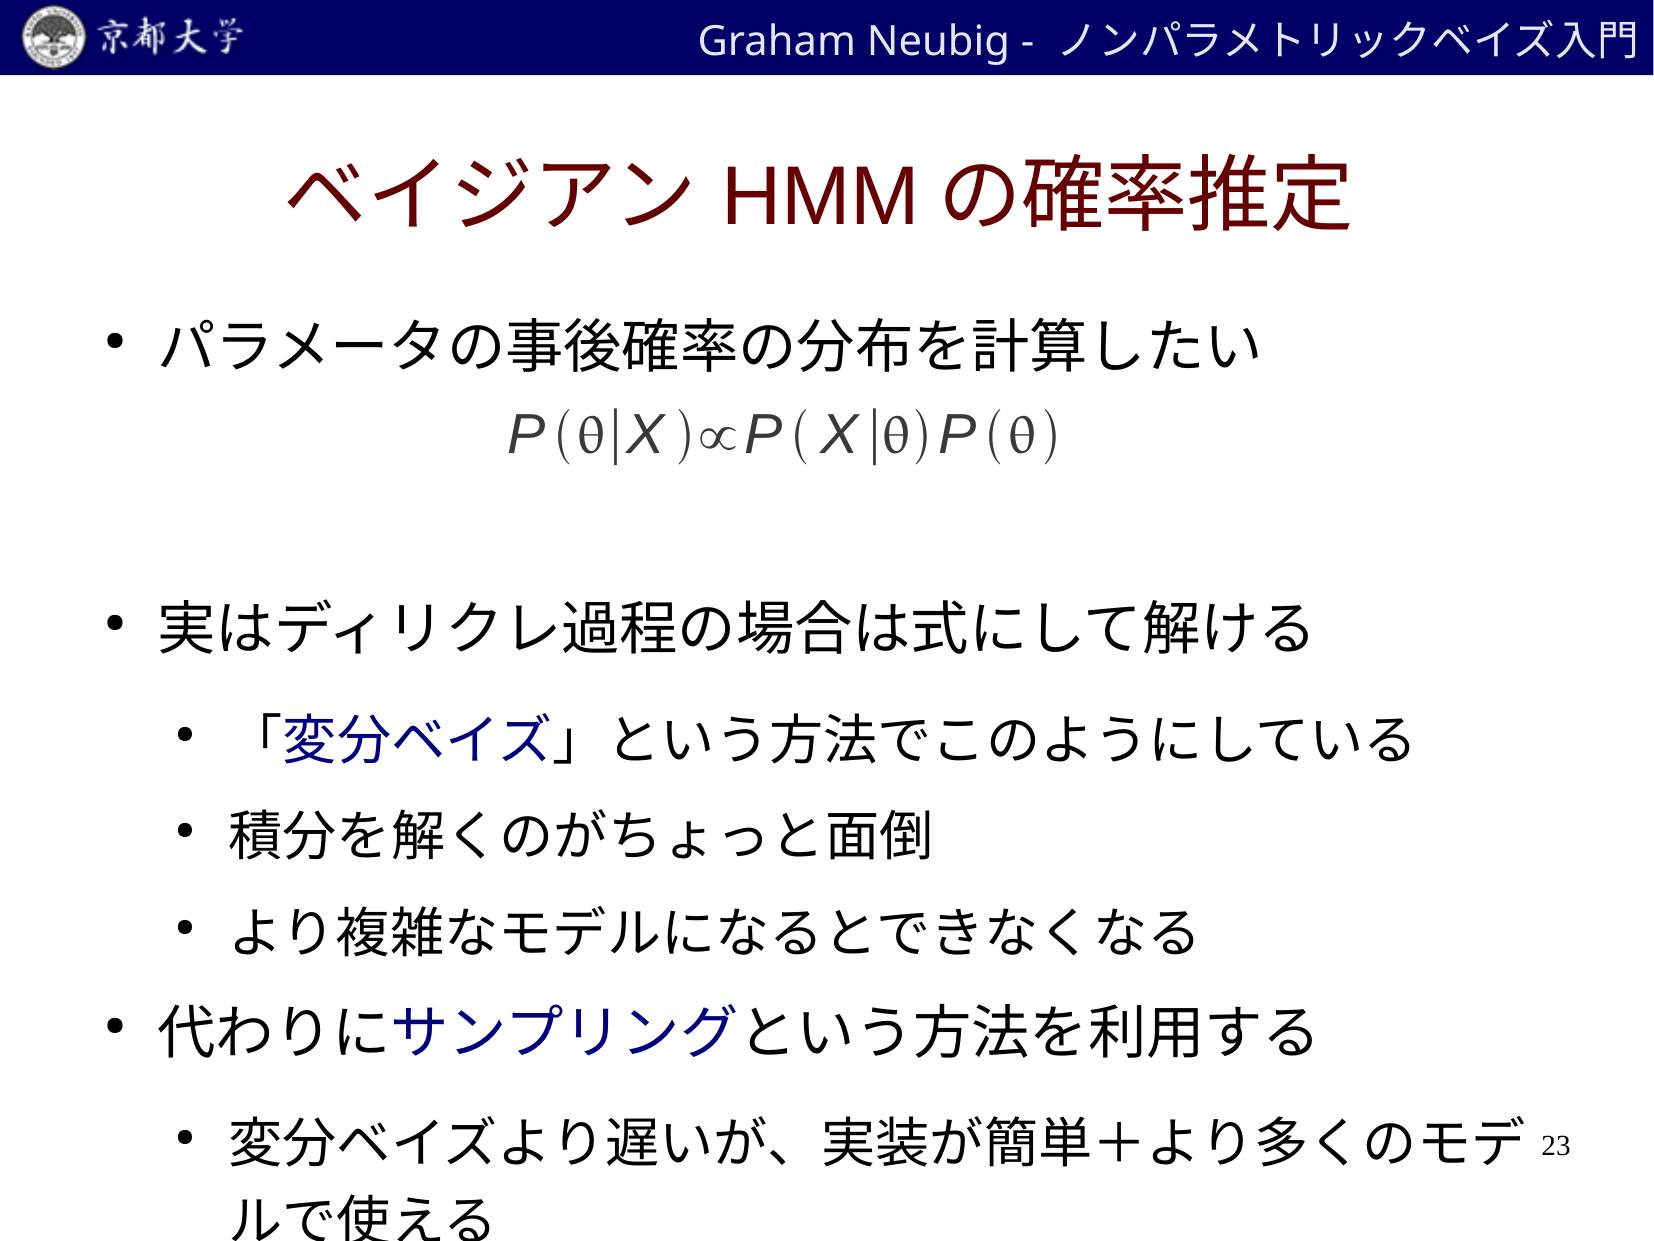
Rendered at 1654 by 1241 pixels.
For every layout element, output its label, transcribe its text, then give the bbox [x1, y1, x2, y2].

chart [493, 400, 1074, 467]
picture [0, 0, 247, 70]
list パラメータの事後確率の分布を計算したい 実はディリクレ過程の場合は式にして解ける 「変分ベイズ」という方法でこのようにしている 積分を解くのがちょっと面倒 より複雑なモデルになるとできなくなる 代わりにサンプリングという方法を利用する 変分ベイズより遅いが、実装が簡単＋より多くのモデルで使える [86, 300, 1576, 1104]
title ベイジアンHMMの確率推定 [75, 100, 1564, 277]
